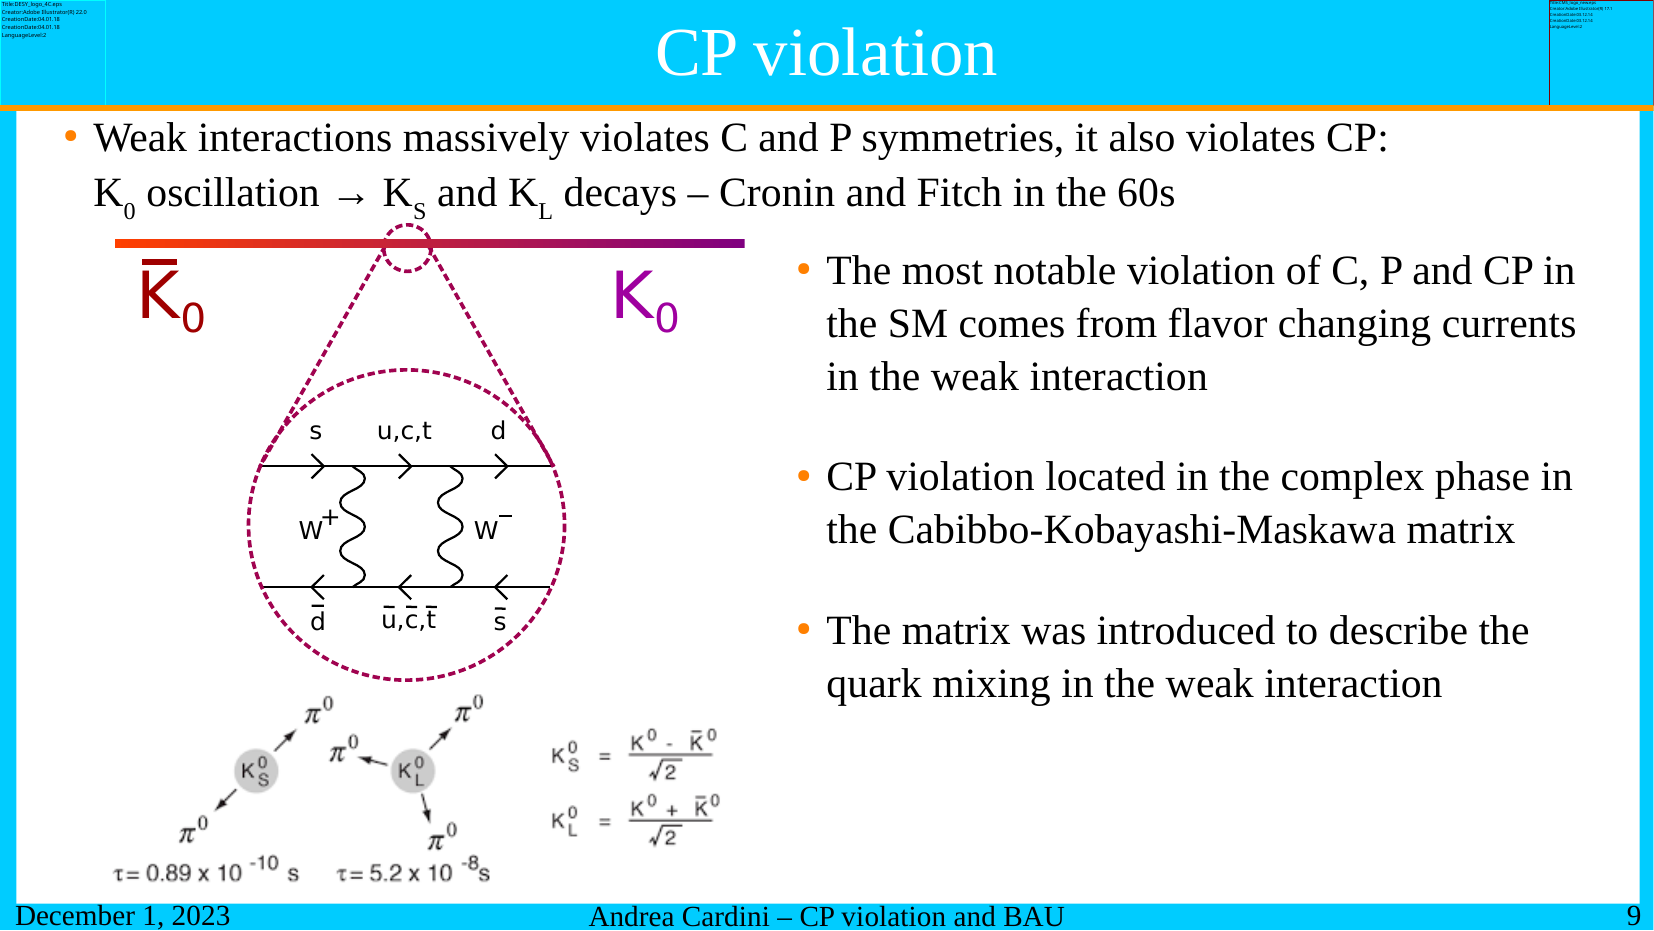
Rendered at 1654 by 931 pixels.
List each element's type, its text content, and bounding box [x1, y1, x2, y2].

title CP violation [14, 0, 1640, 106]
list The most notable violation of C, P and CP in the SM comes from flavor changing currents in the weak interaction CP violation located in the complex phase in the Cabibbo-Kobayashi-Maskawa matrix The matrix was introduced to describe the quark mixing in the weak interaction [750, 240, 1629, 896]
text_box [114, 239, 745, 249]
list Weak interactions massively violates C and P symmetries, it also violates CP: K0 oscillation → KS and KL decays – Cronin and Fitch in the 60s [16, 107, 1629, 286]
picture [105, 197, 733, 897]
